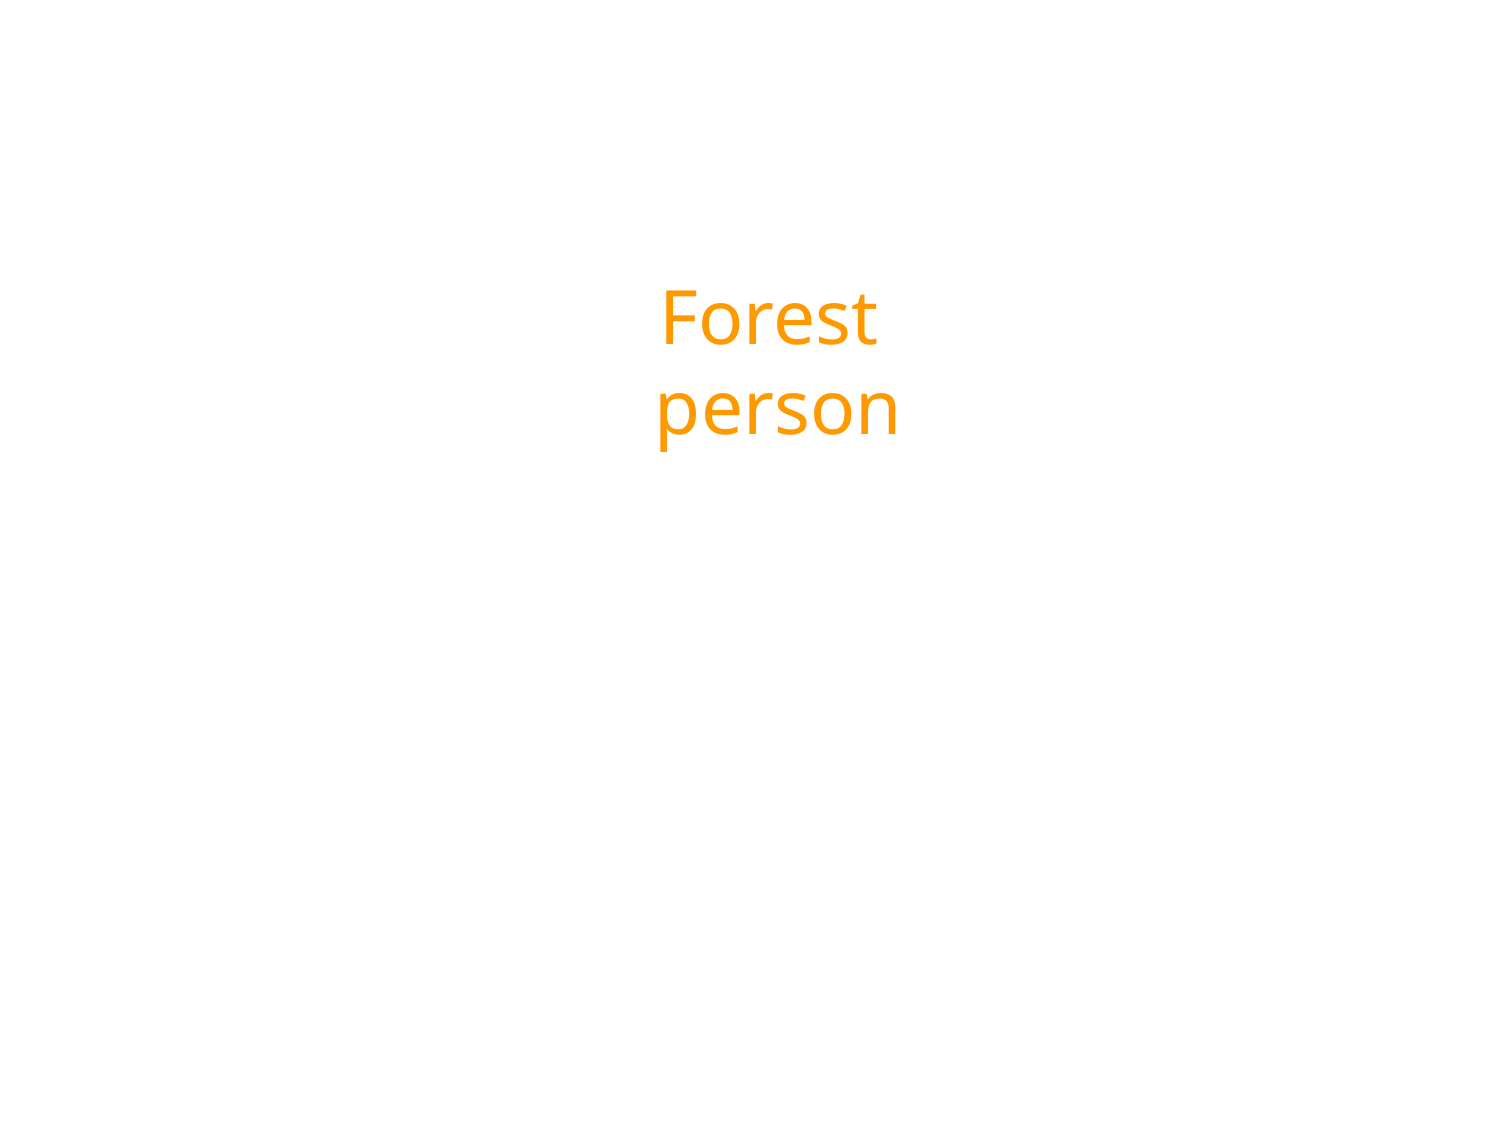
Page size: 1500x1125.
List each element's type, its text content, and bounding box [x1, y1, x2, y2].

text_box Forest person [75, 262, 1463, 906]
